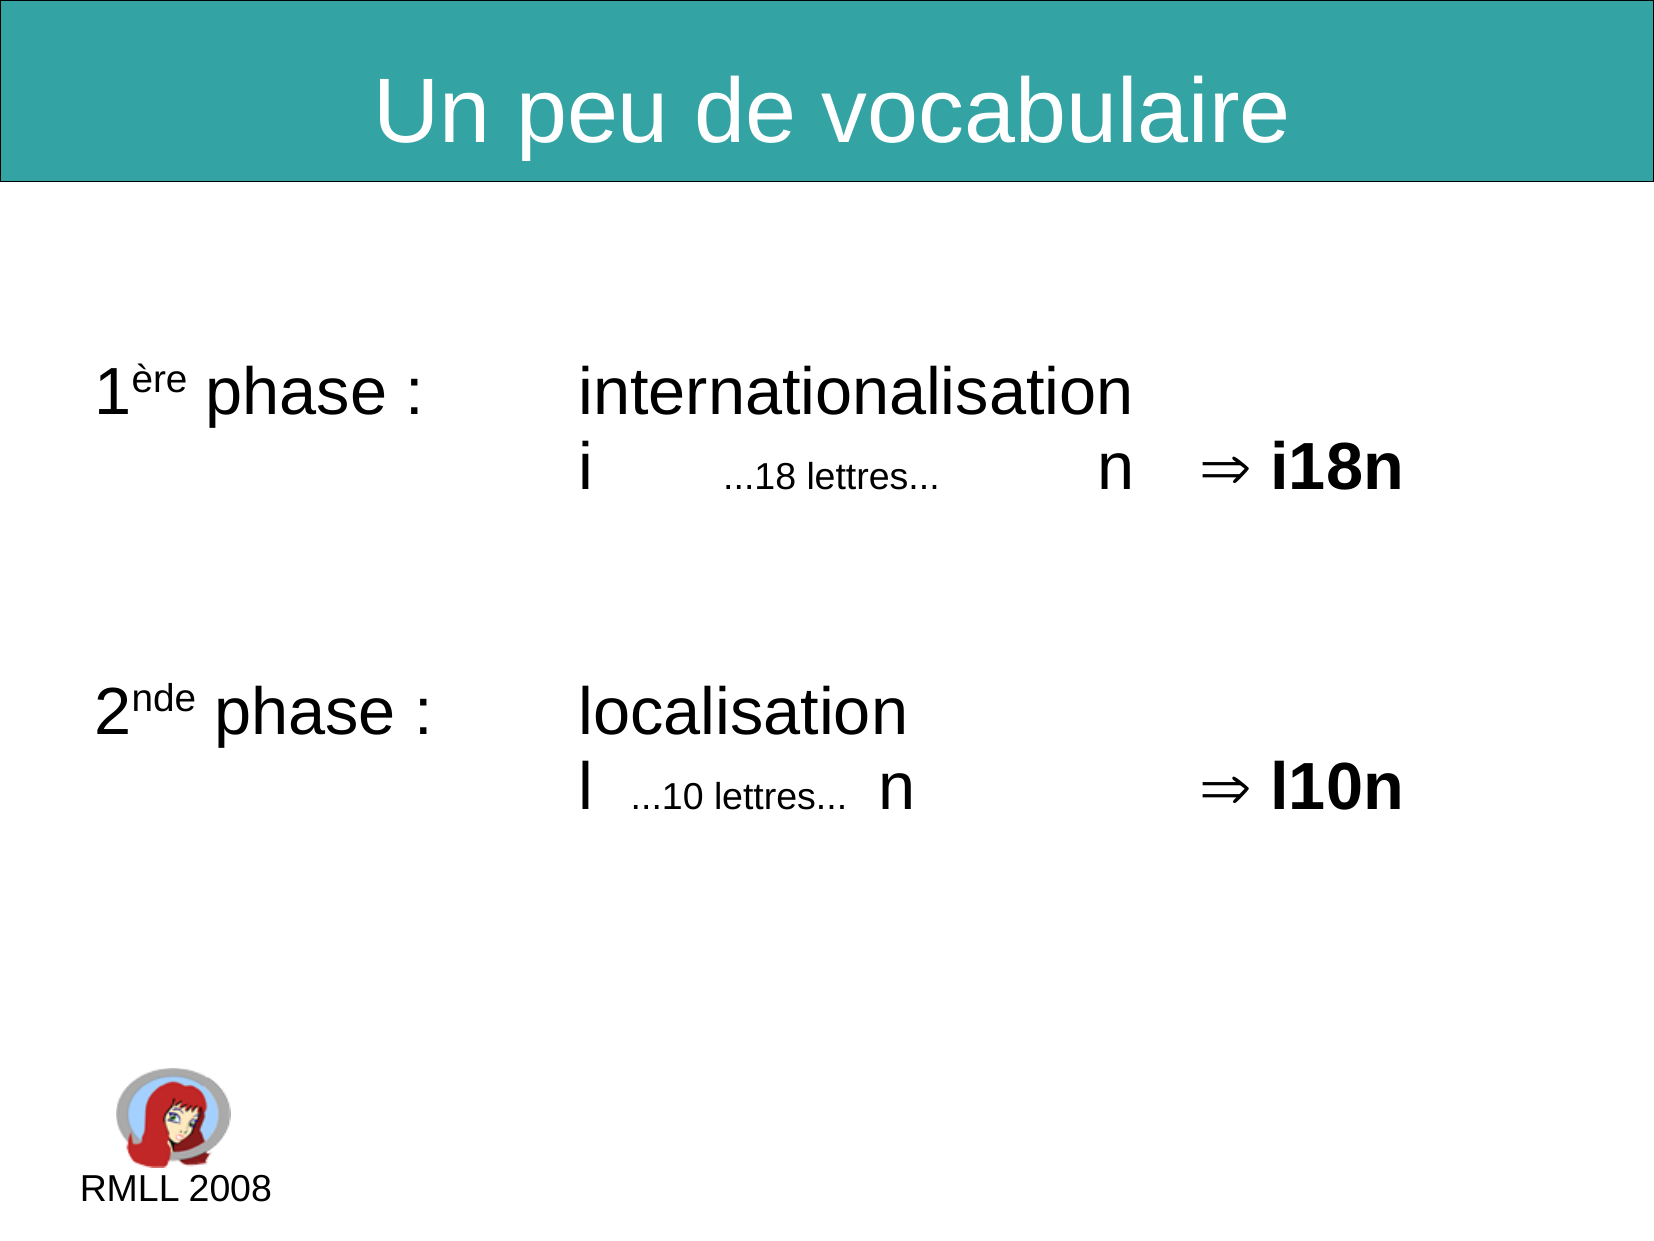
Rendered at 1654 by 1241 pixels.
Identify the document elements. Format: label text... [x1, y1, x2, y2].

list 1ère phase : internationalisation i ...18 lettres... n ⇒ i18n [76, 354, 1565, 596]
picture [116, 1068, 231, 1168]
title Un peu de vocabulaire [88, 14, 1577, 207]
list 2nde phase : localisation l ...10 lettres... n ⇒ l10n [76, 674, 1565, 916]
